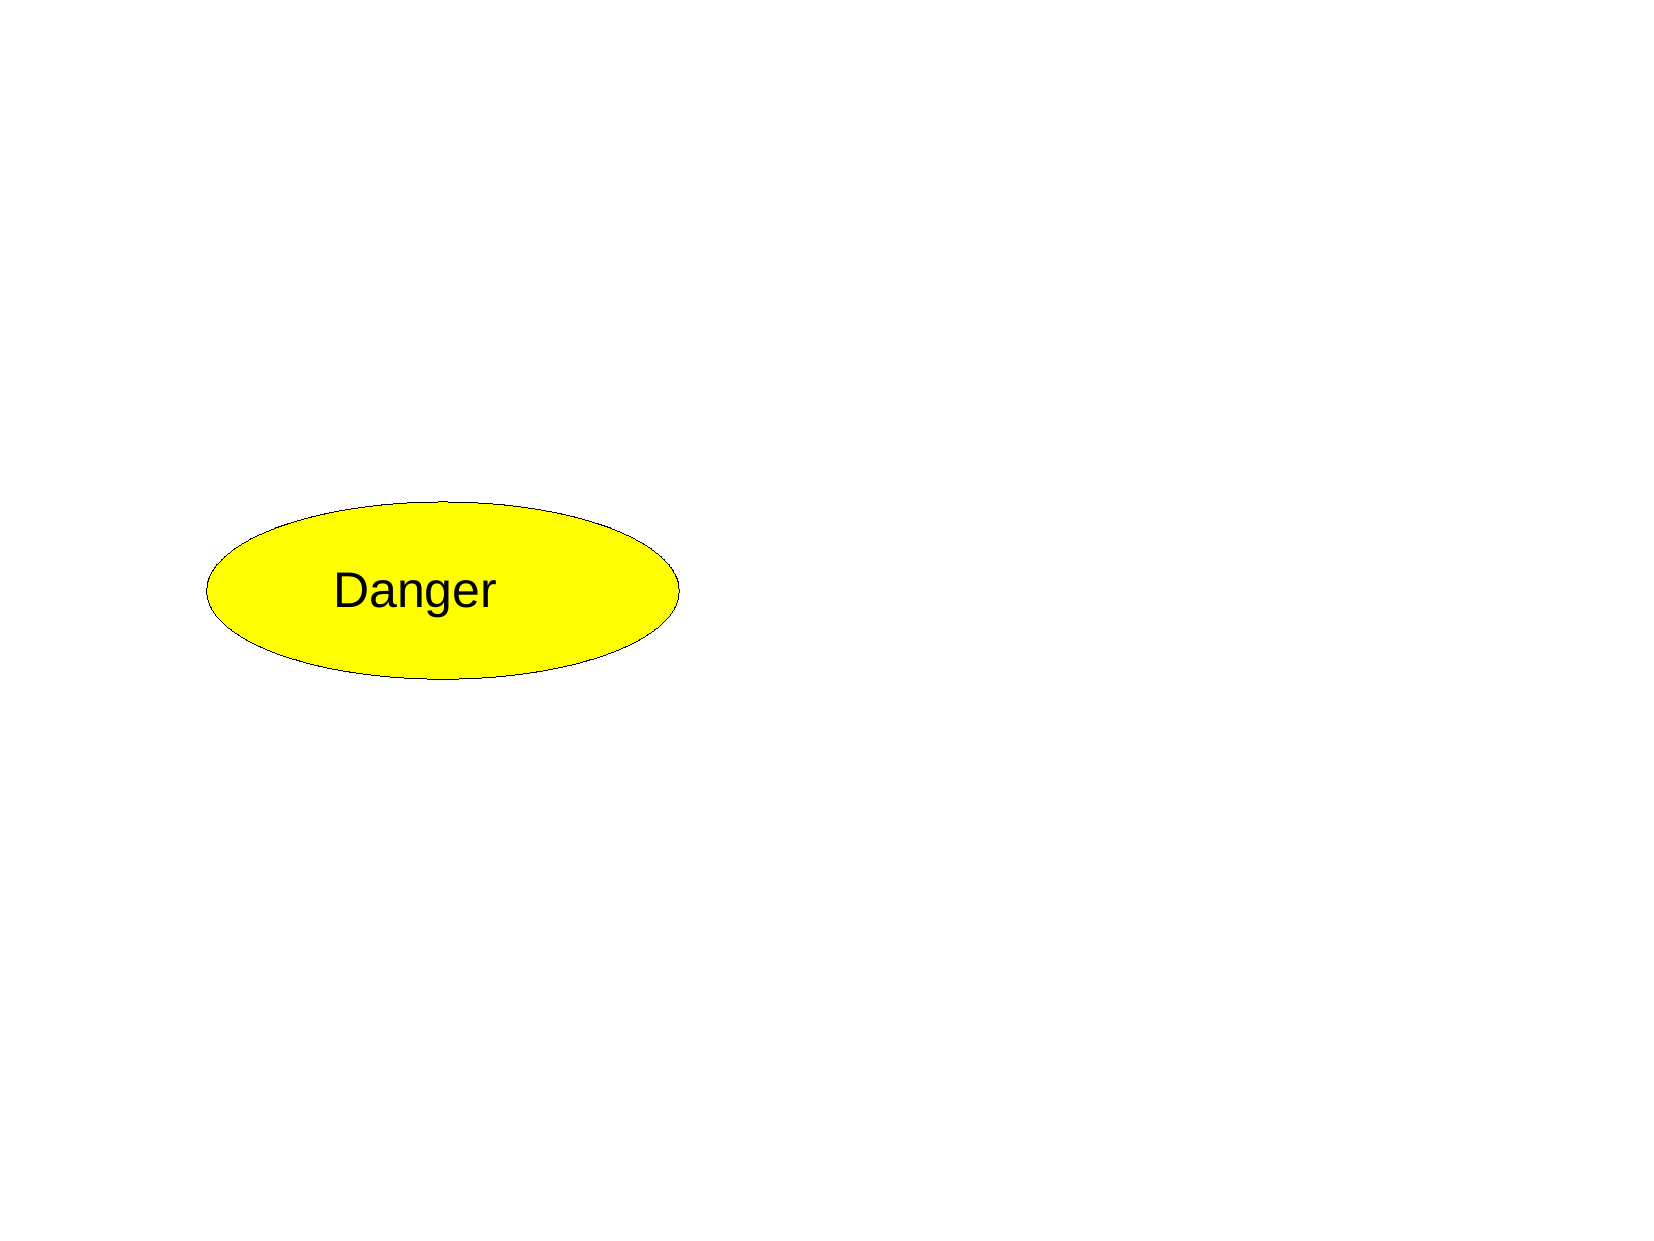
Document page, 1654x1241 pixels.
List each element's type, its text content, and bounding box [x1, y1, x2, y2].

text_box Danger [206, 501, 680, 680]
